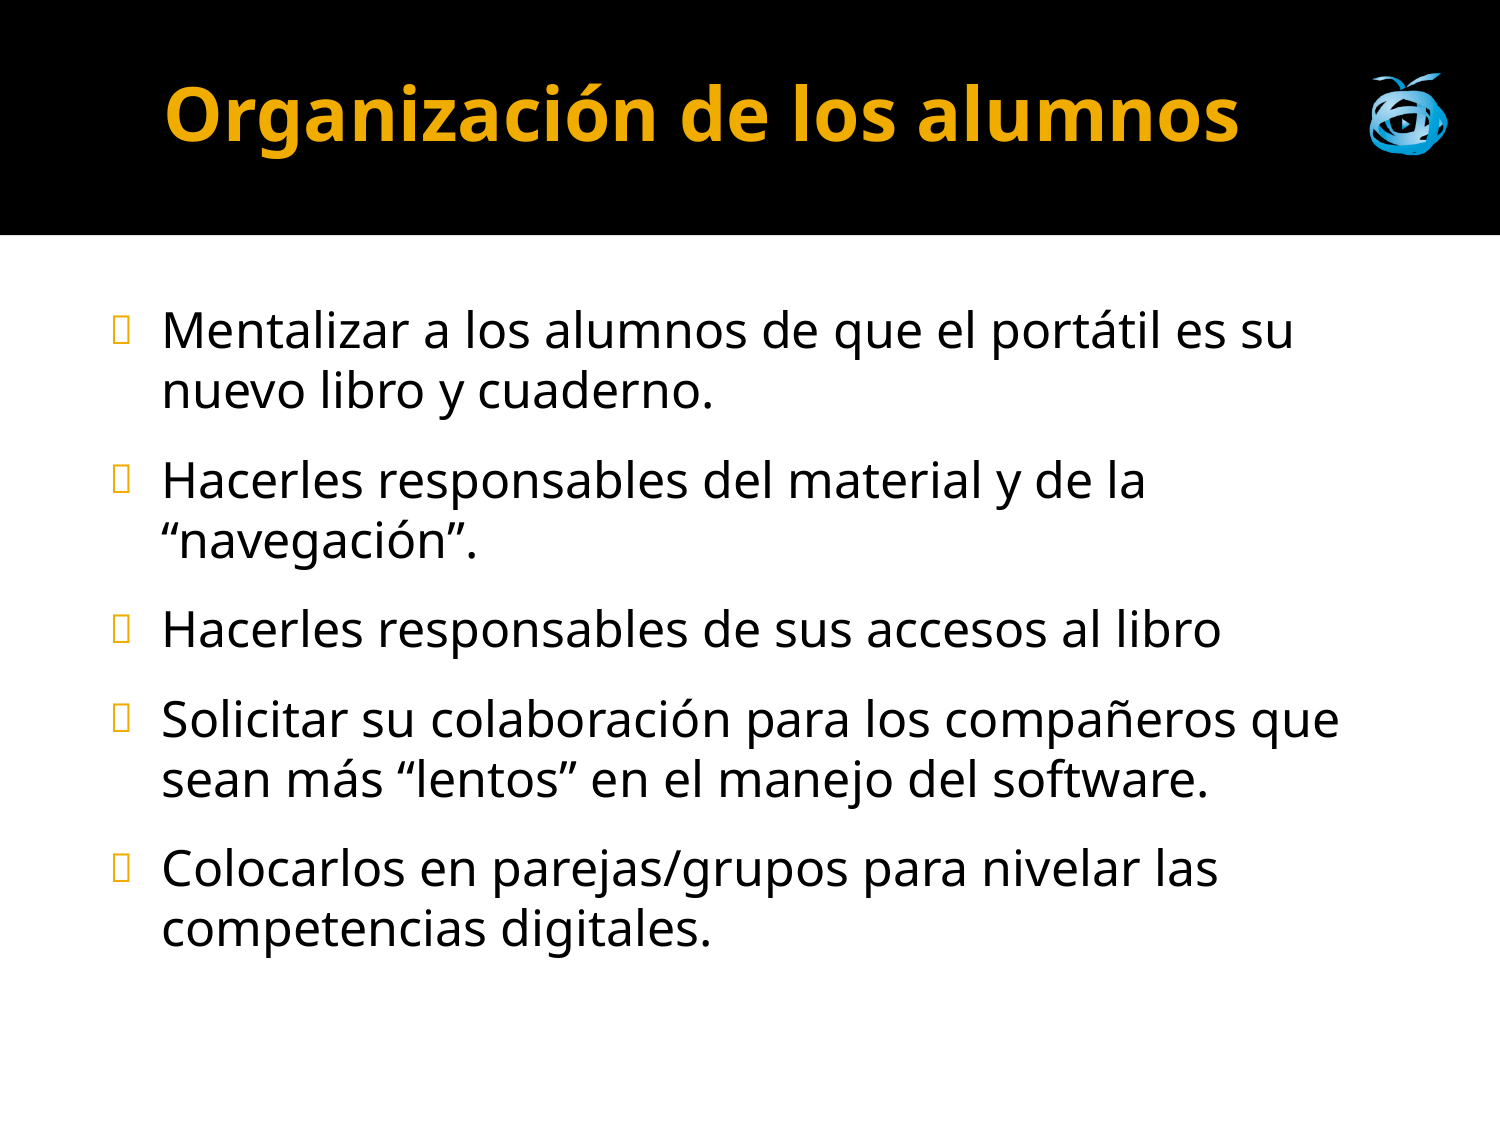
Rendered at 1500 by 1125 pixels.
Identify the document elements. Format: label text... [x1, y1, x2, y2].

title Organización de los alumnos [53, 59, 1353, 209]
picture [1352, 54, 1459, 173]
list Mentalizar a los alumnos de que el portátil es su nuevo libro y cuaderno. Hacerles responsables del material y de la “navegación”. Hacerles responsables de sus accesos al libro Solicitar su colaboración para los compañeros que sean más “lentos” en el manejo del software. Colocarlos en parejas/grupos para nivelar las competencias digitales. [75, 291, 1425, 1050]
